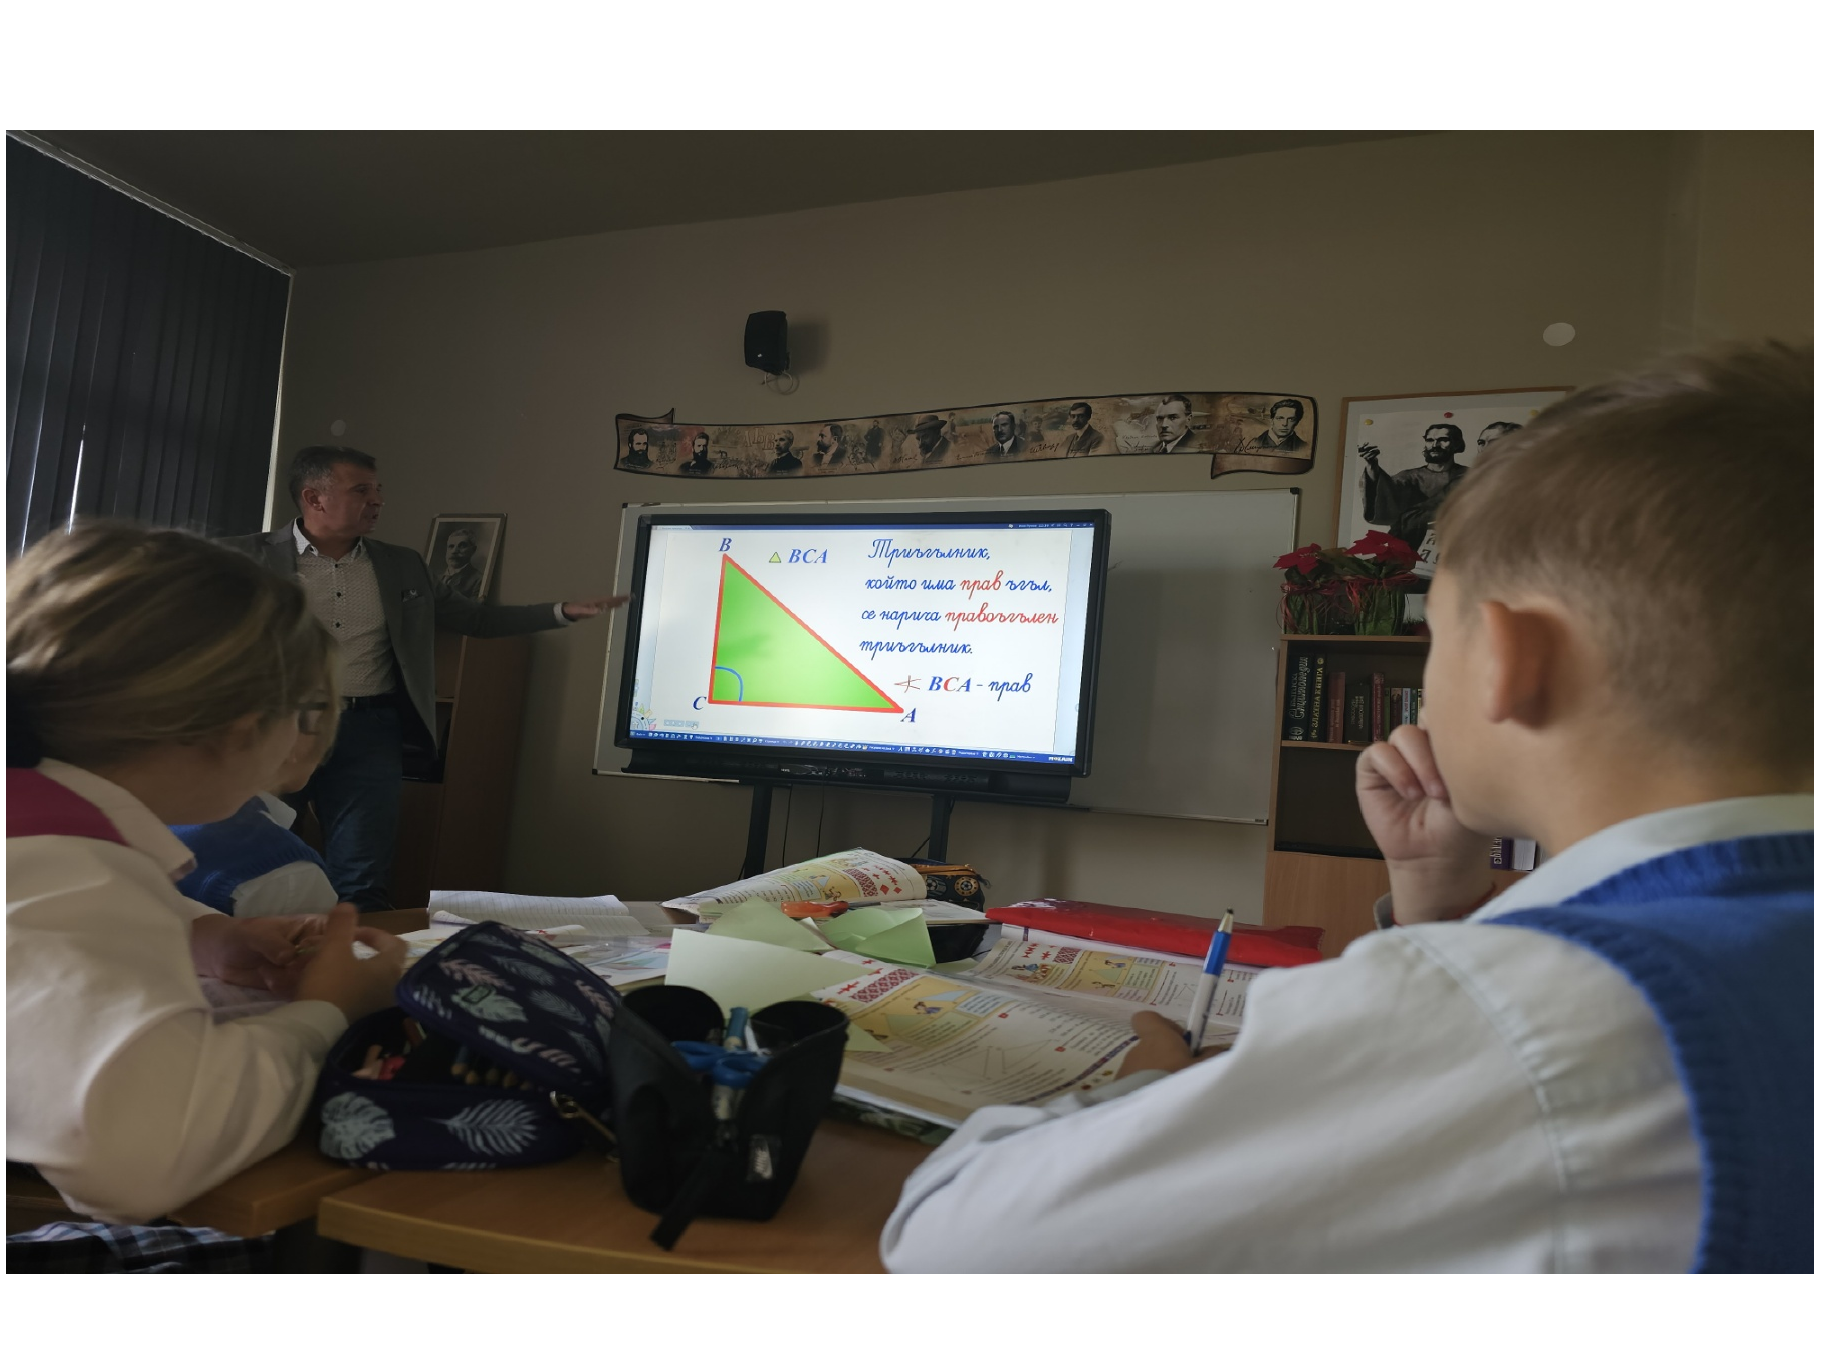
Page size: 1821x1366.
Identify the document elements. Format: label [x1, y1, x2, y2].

picture [6, 130, 1814, 1274]
